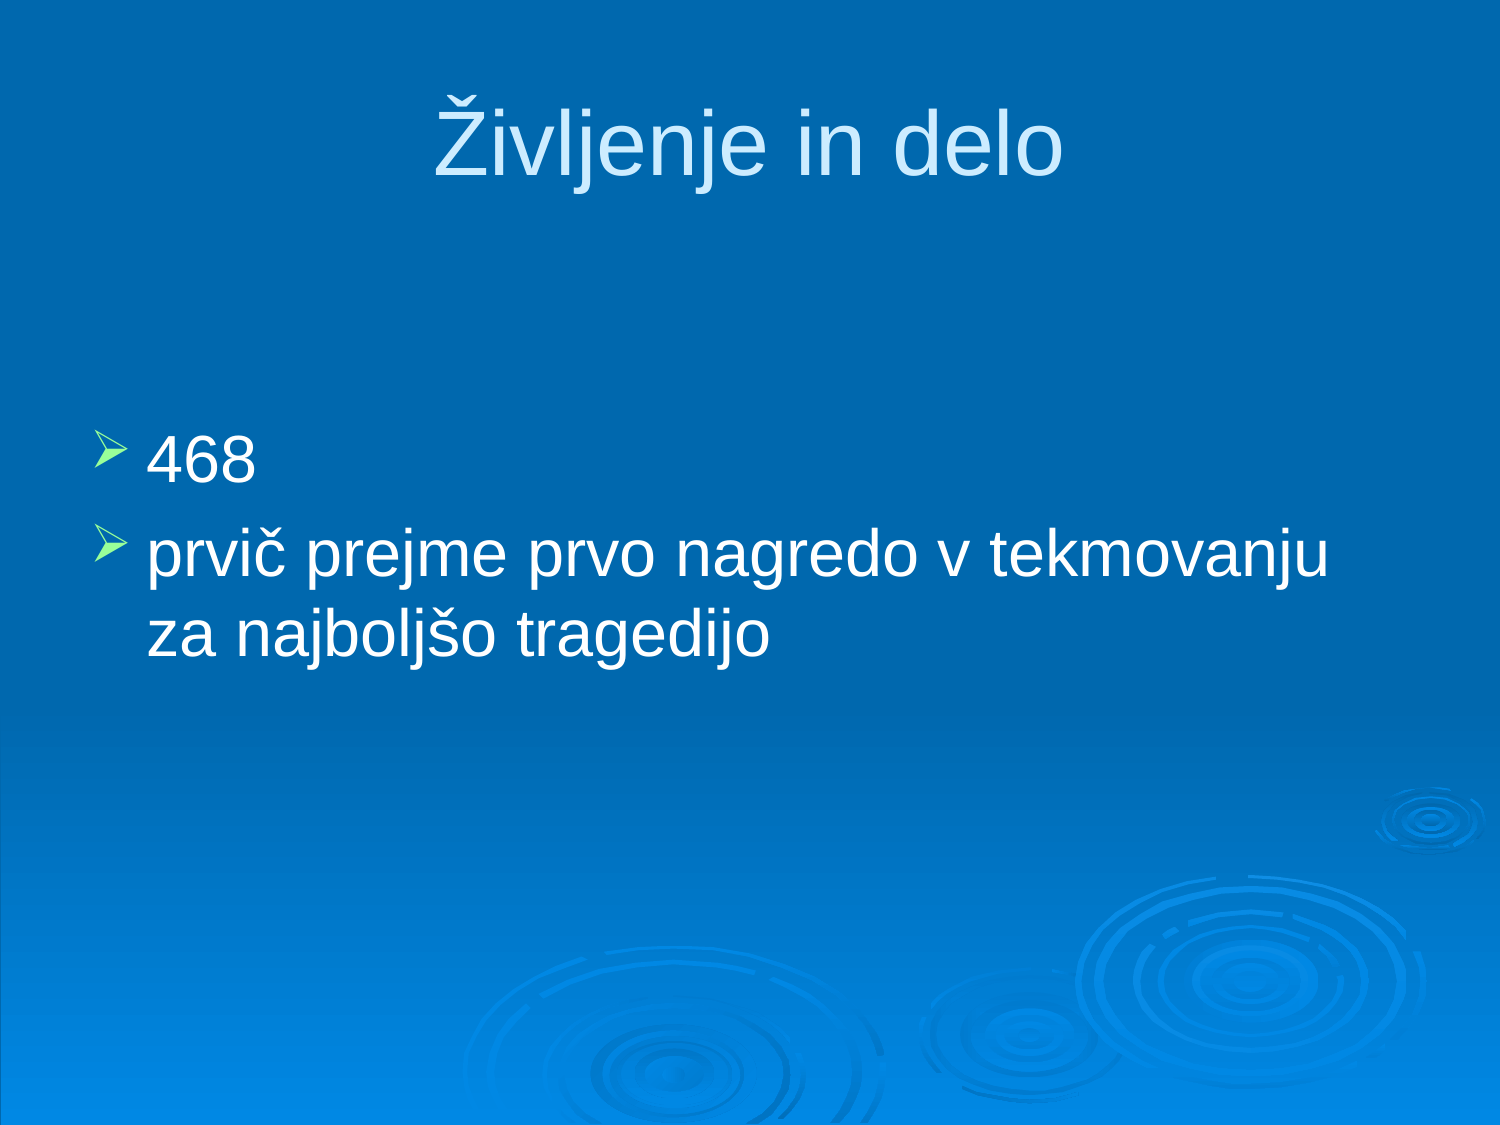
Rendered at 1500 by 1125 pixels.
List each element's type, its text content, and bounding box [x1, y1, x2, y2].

list 468 prvič prejme prvo nagredo v tekmovanju za najboljšo tragedijo [75, 408, 1425, 1005]
title Življenje in delo [75, 45, 1425, 233]
